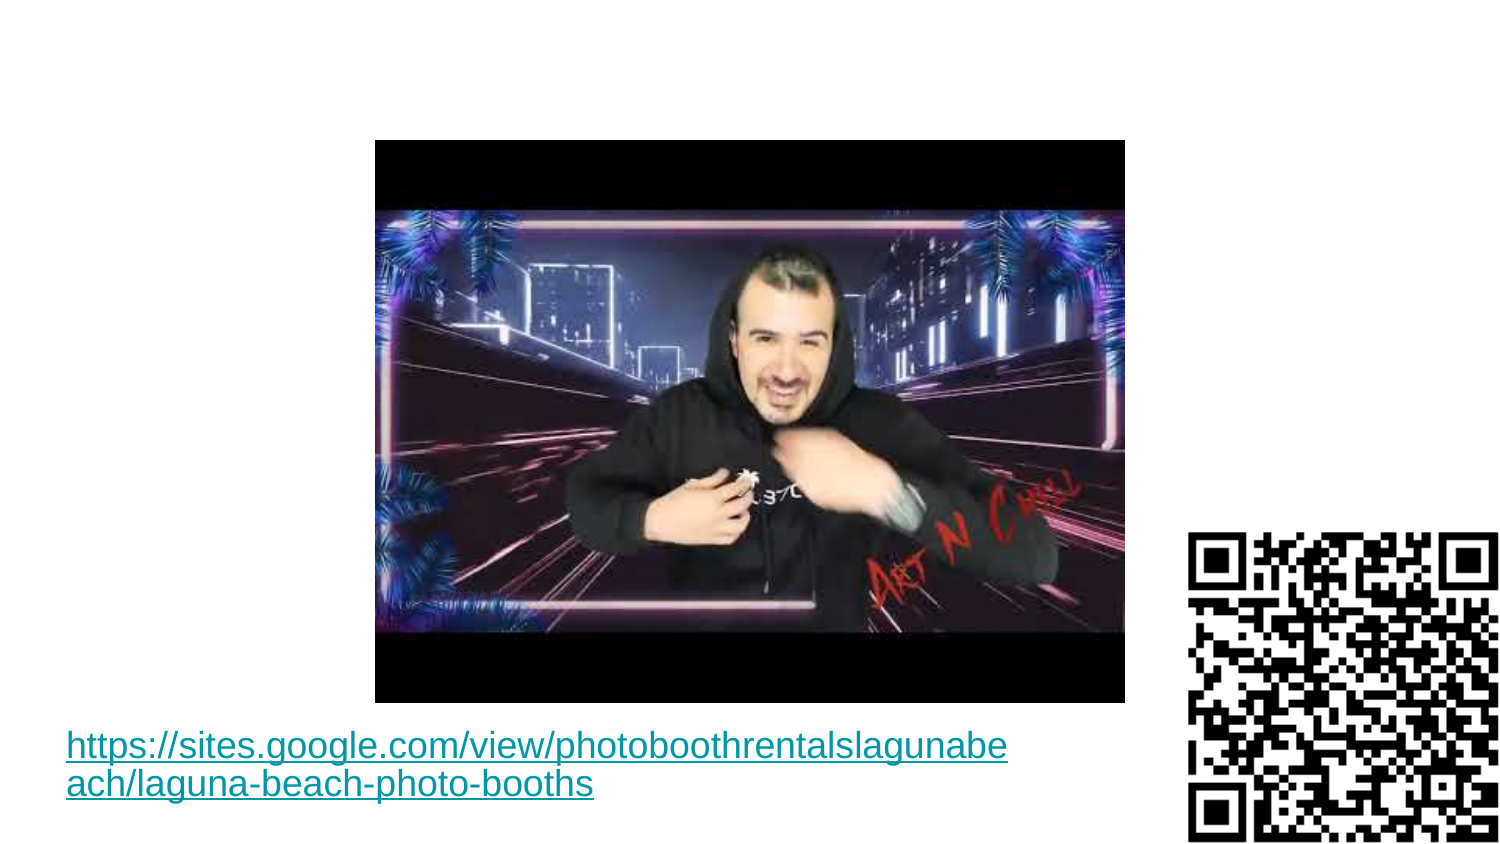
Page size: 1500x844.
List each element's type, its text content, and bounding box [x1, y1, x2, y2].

picture [375, 140, 1125, 704]
picture [1187, 531, 1500, 844]
list https://sites.google.com/view/photoboothrentalslagunabeach/laguna-beach-photo-booths [51, 694, 1036, 794]
